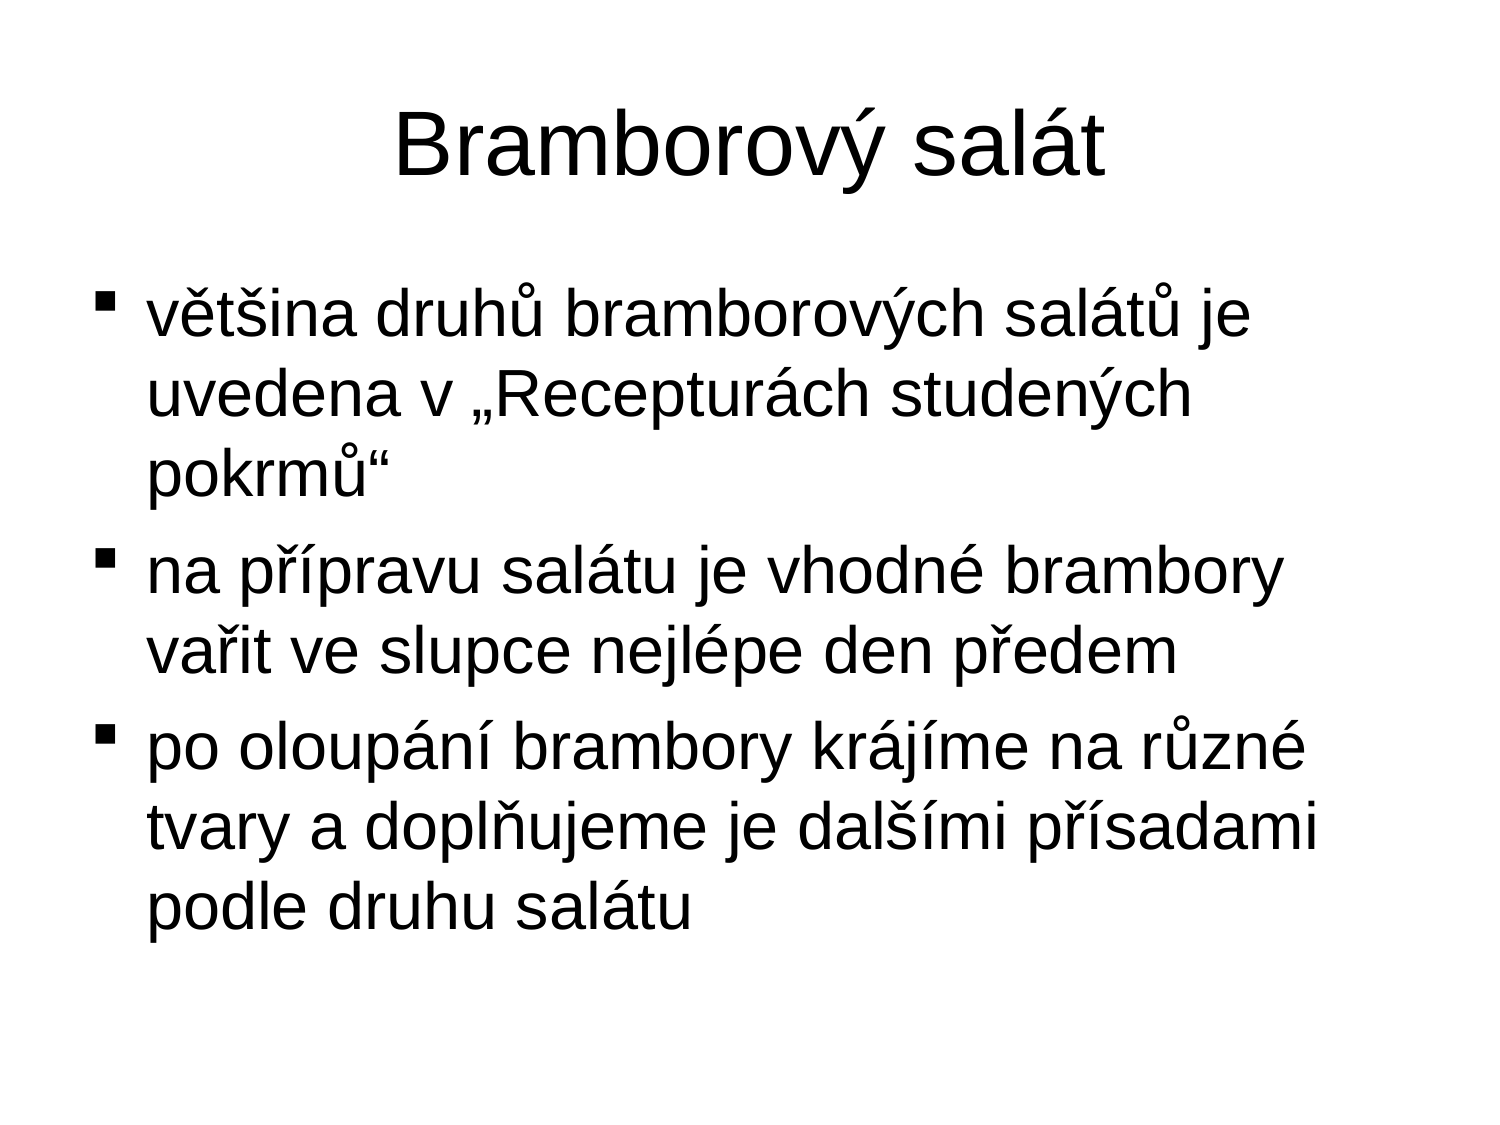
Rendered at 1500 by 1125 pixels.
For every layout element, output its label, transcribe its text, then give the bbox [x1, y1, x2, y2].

title Bramborový salát [75, 45, 1426, 233]
list většina druhů bramborových salátů je uvedena v „Recepturách studených pokrmů“ na přípravu salátu je vhodné brambory vařit ve slupce nejlépe den předem po oloupání brambory krájíme na různé tvary a doplňujeme je dalšími přísadami podle druhu salátu [75, 262, 1426, 1006]
